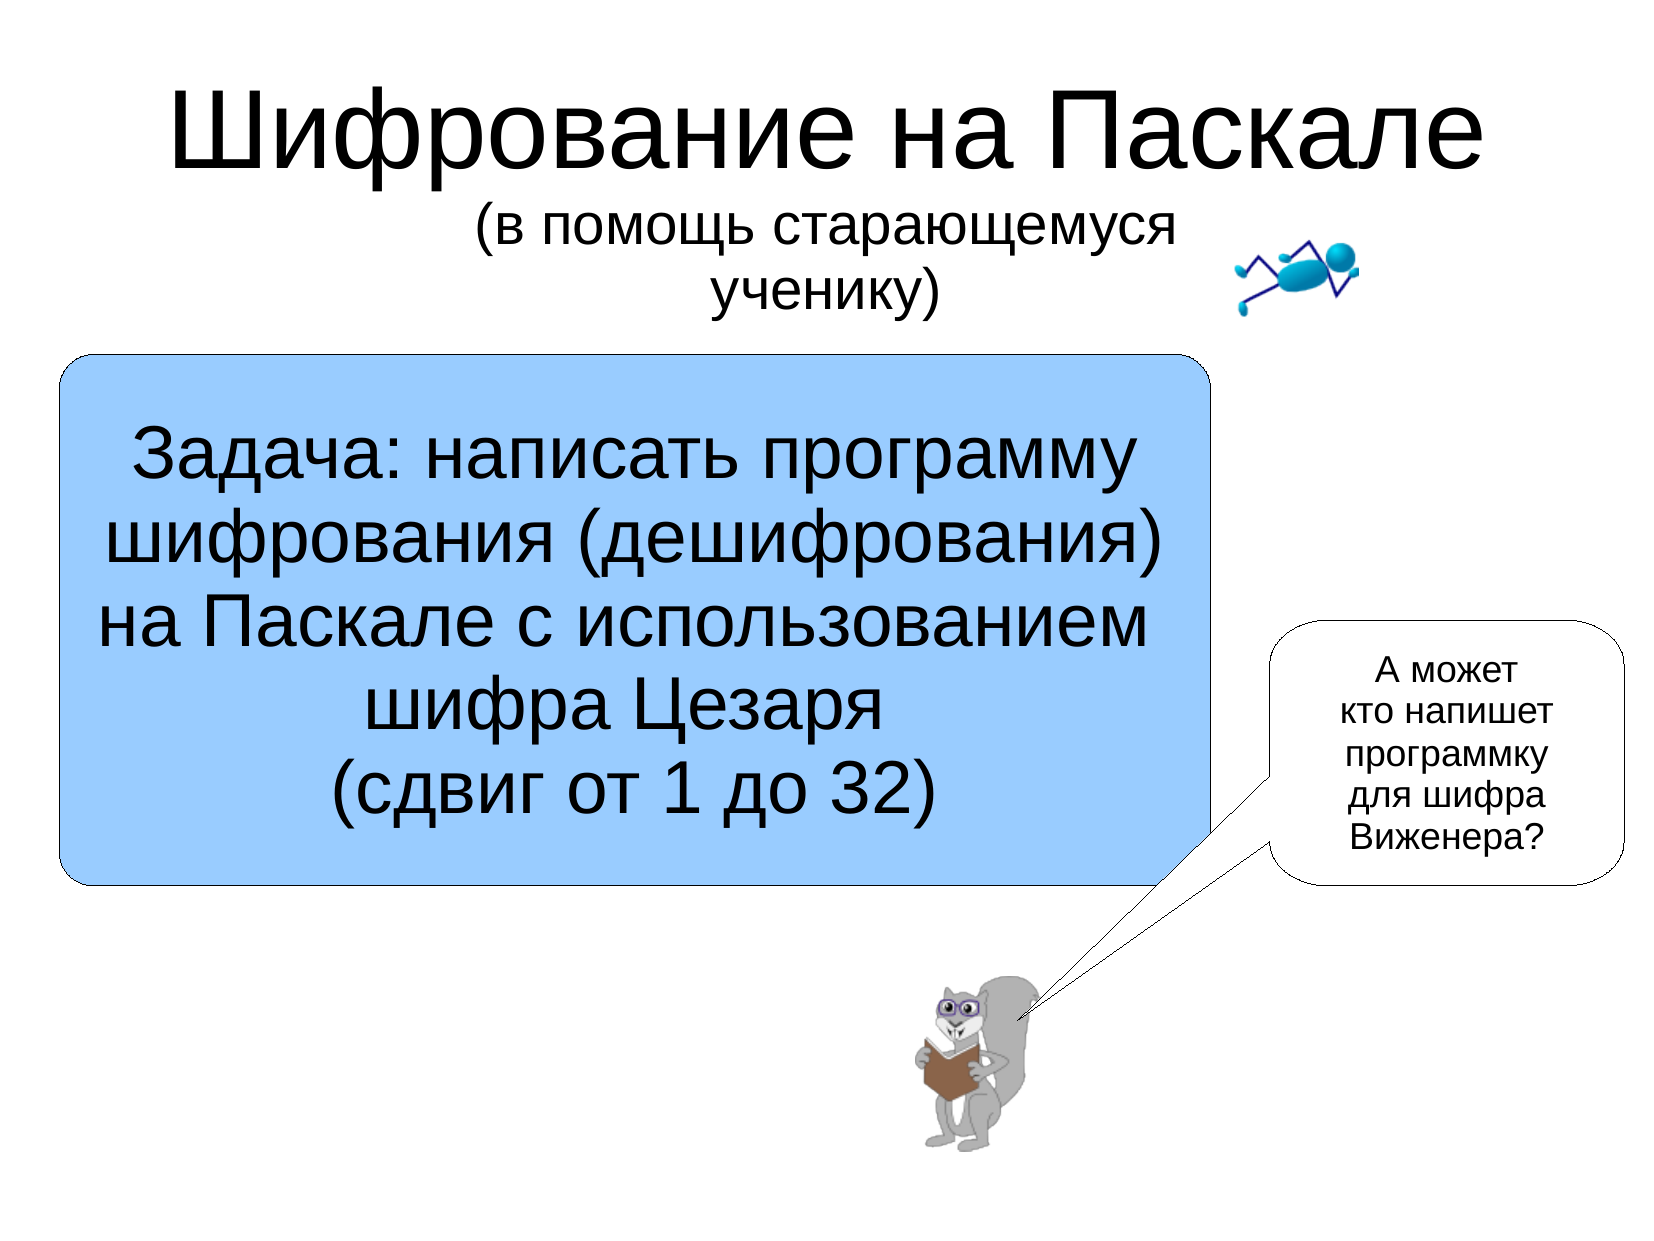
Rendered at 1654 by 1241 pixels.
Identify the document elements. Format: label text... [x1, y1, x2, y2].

text_box Задача: написать программу шифрования (дешифрования) на Паскале с использованием шифра Цезаря (сдвиг от 1 до 32) [59, 354, 1211, 886]
picture [915, 976, 1041, 1152]
picture [1233, 199, 1359, 325]
text_box Шифрование на Паскале (в помощь старающемуся ученику) [59, 59, 1595, 329]
text_box А может кто напишет программку для шифра Виженера? [1017, 620, 1625, 1021]
